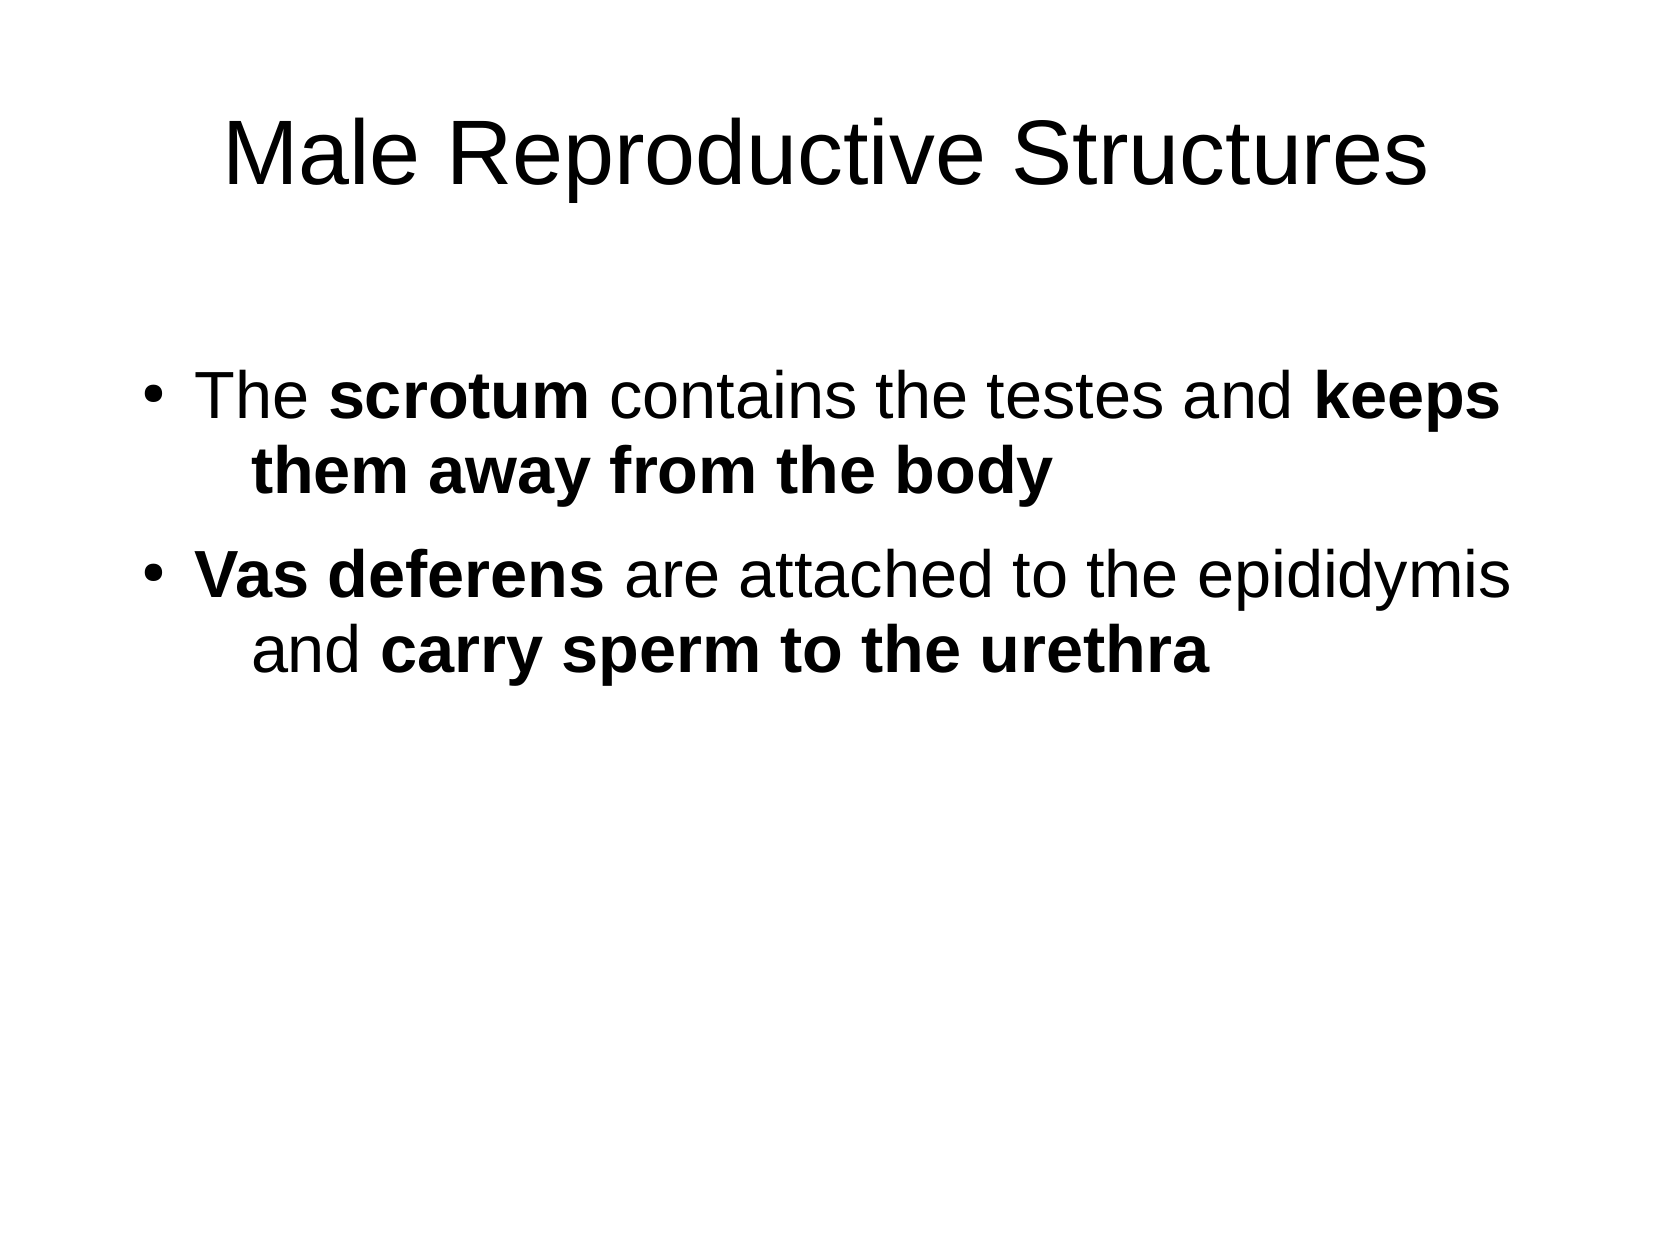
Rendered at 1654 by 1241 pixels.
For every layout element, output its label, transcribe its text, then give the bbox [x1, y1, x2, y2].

list The scrotum contains the testes and keeps them away from the body Vas deferens are attached to the epididymis and carry sperm to the urethra [124, 358, 1530, 1088]
title Male Reproductive Structures [82, 49, 1571, 257]
